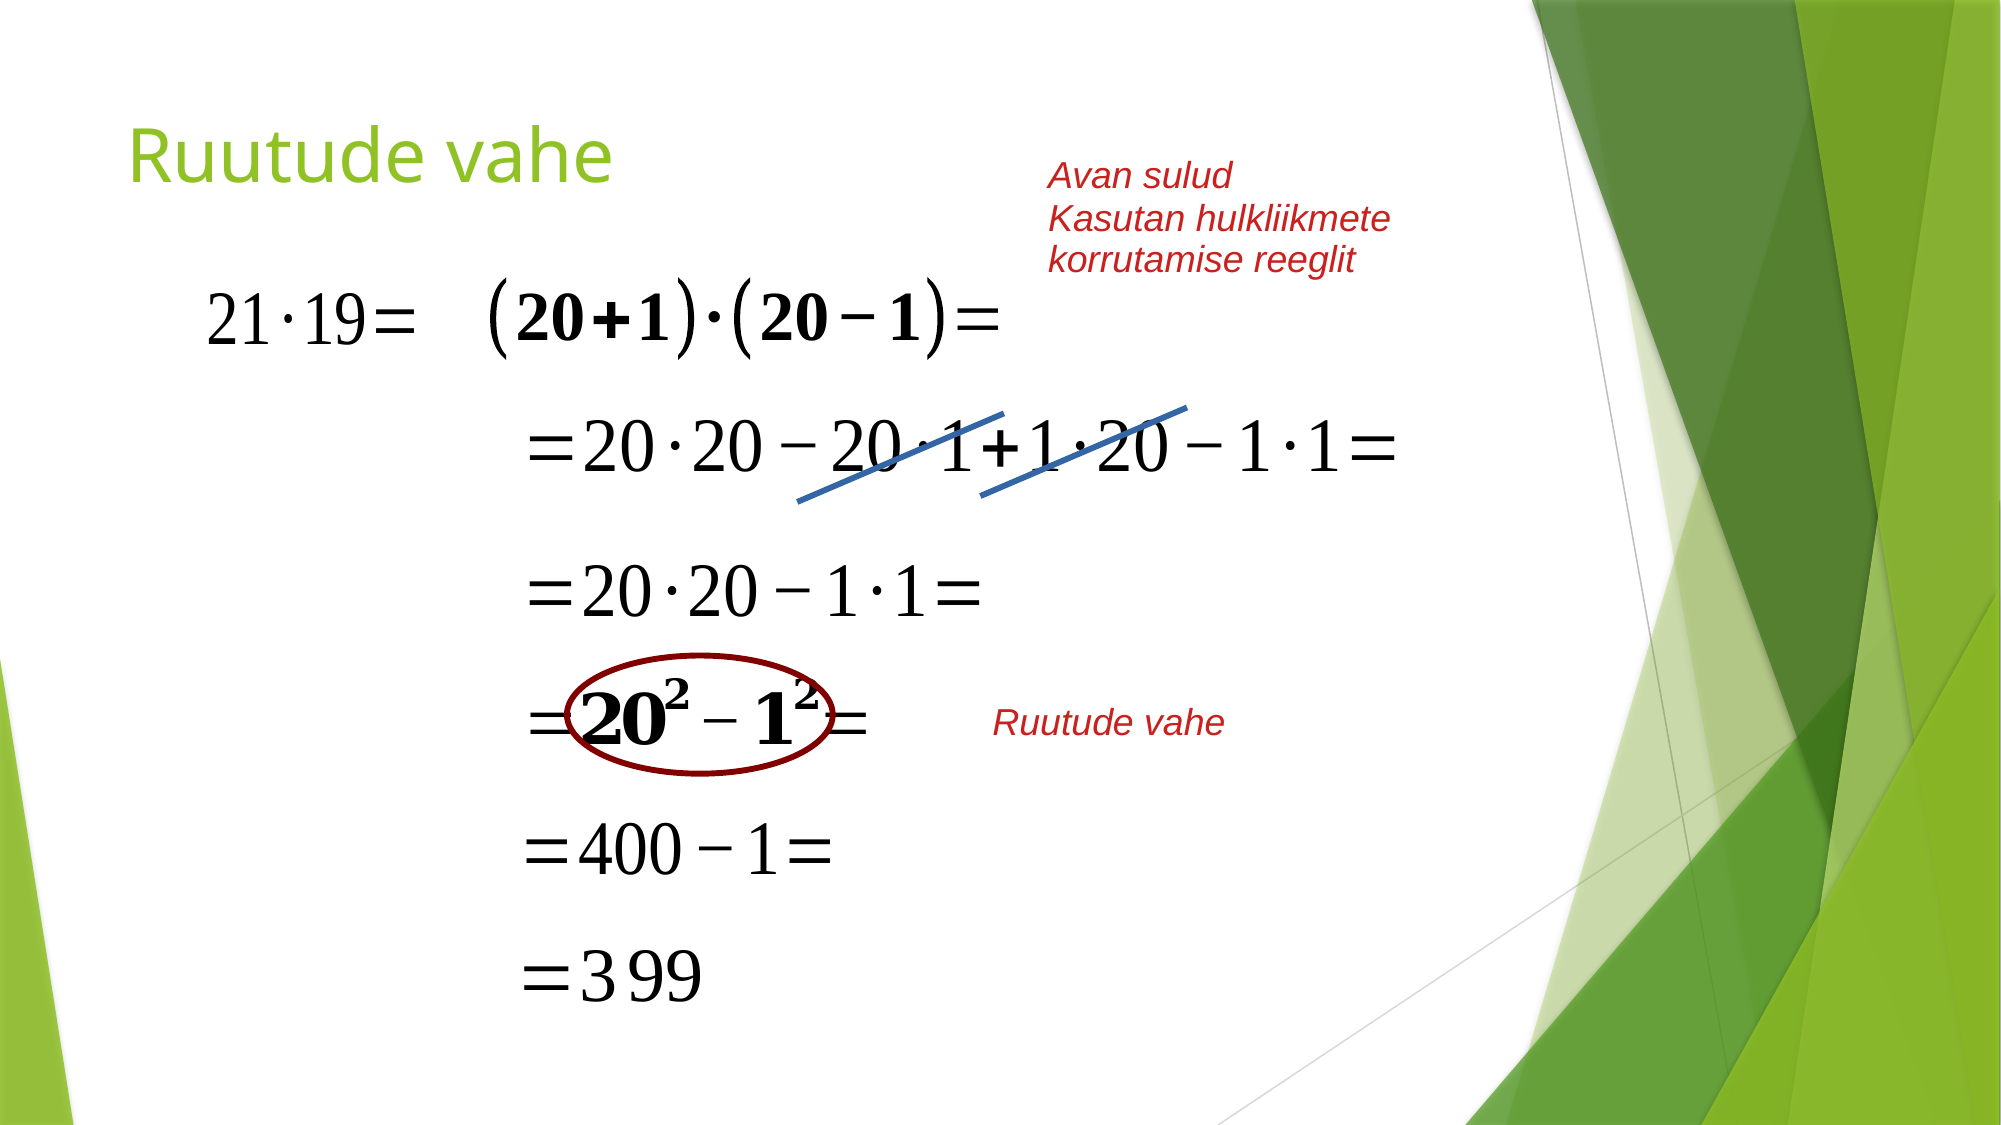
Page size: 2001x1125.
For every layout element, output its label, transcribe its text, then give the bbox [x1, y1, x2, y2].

chart [487, 932, 724, 1018]
text_box [566, 655, 833, 774]
chart [496, 672, 614, 761]
title Ruutude vahe [111, 99, 1522, 317]
chart [495, 546, 1006, 633]
chart [469, 275, 1025, 361]
text_box Ruutude vahe [977, 694, 1241, 752]
chart [494, 401, 1423, 488]
chart [785, 672, 893, 761]
chart [190, 275, 440, 361]
chart [492, 804, 857, 891]
text_box Avan sulud Kasutan hulkliikmete korrutamise reeglit [1033, 147, 1407, 289]
